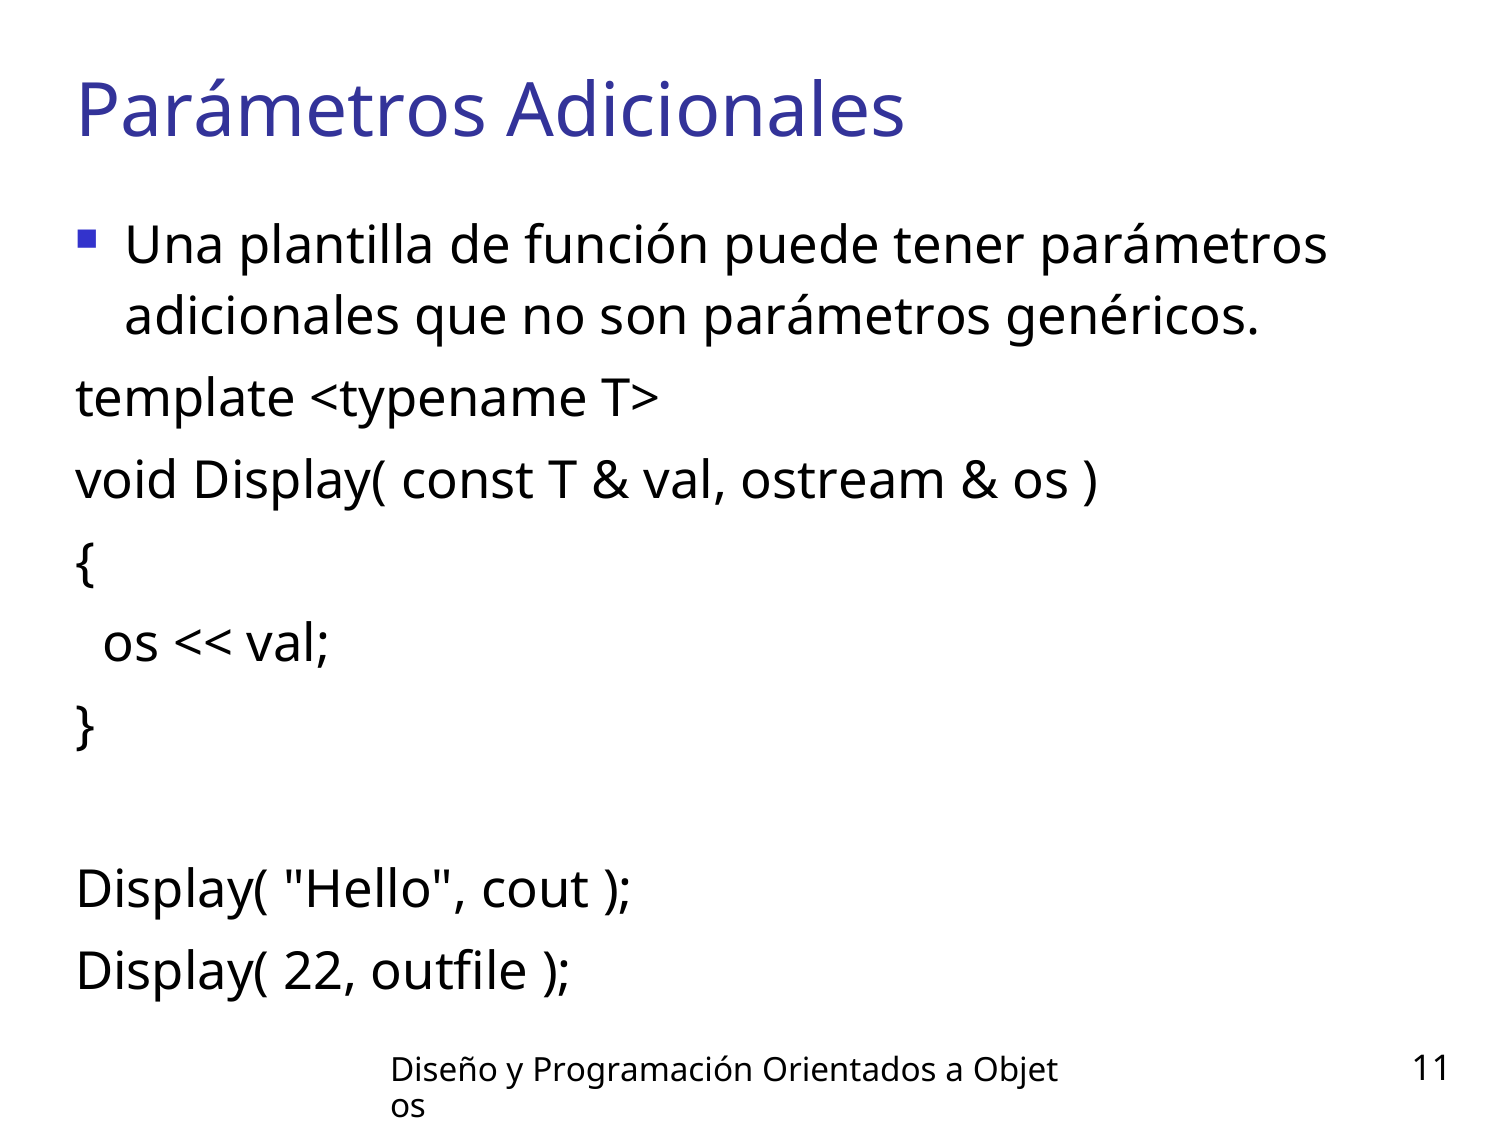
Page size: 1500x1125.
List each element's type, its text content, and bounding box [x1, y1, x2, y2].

title Parámetros Adicionales [75, 25, 1466, 188]
list Una plantilla de función puede tener parámetros adicionales que no son parámetros genéricos. template <typename T> void Display( const T & val, ostream & os ) { os << val; } Display( "Hello", cout ); Display( 22, outfile ); [75, 207, 1462, 1013]
